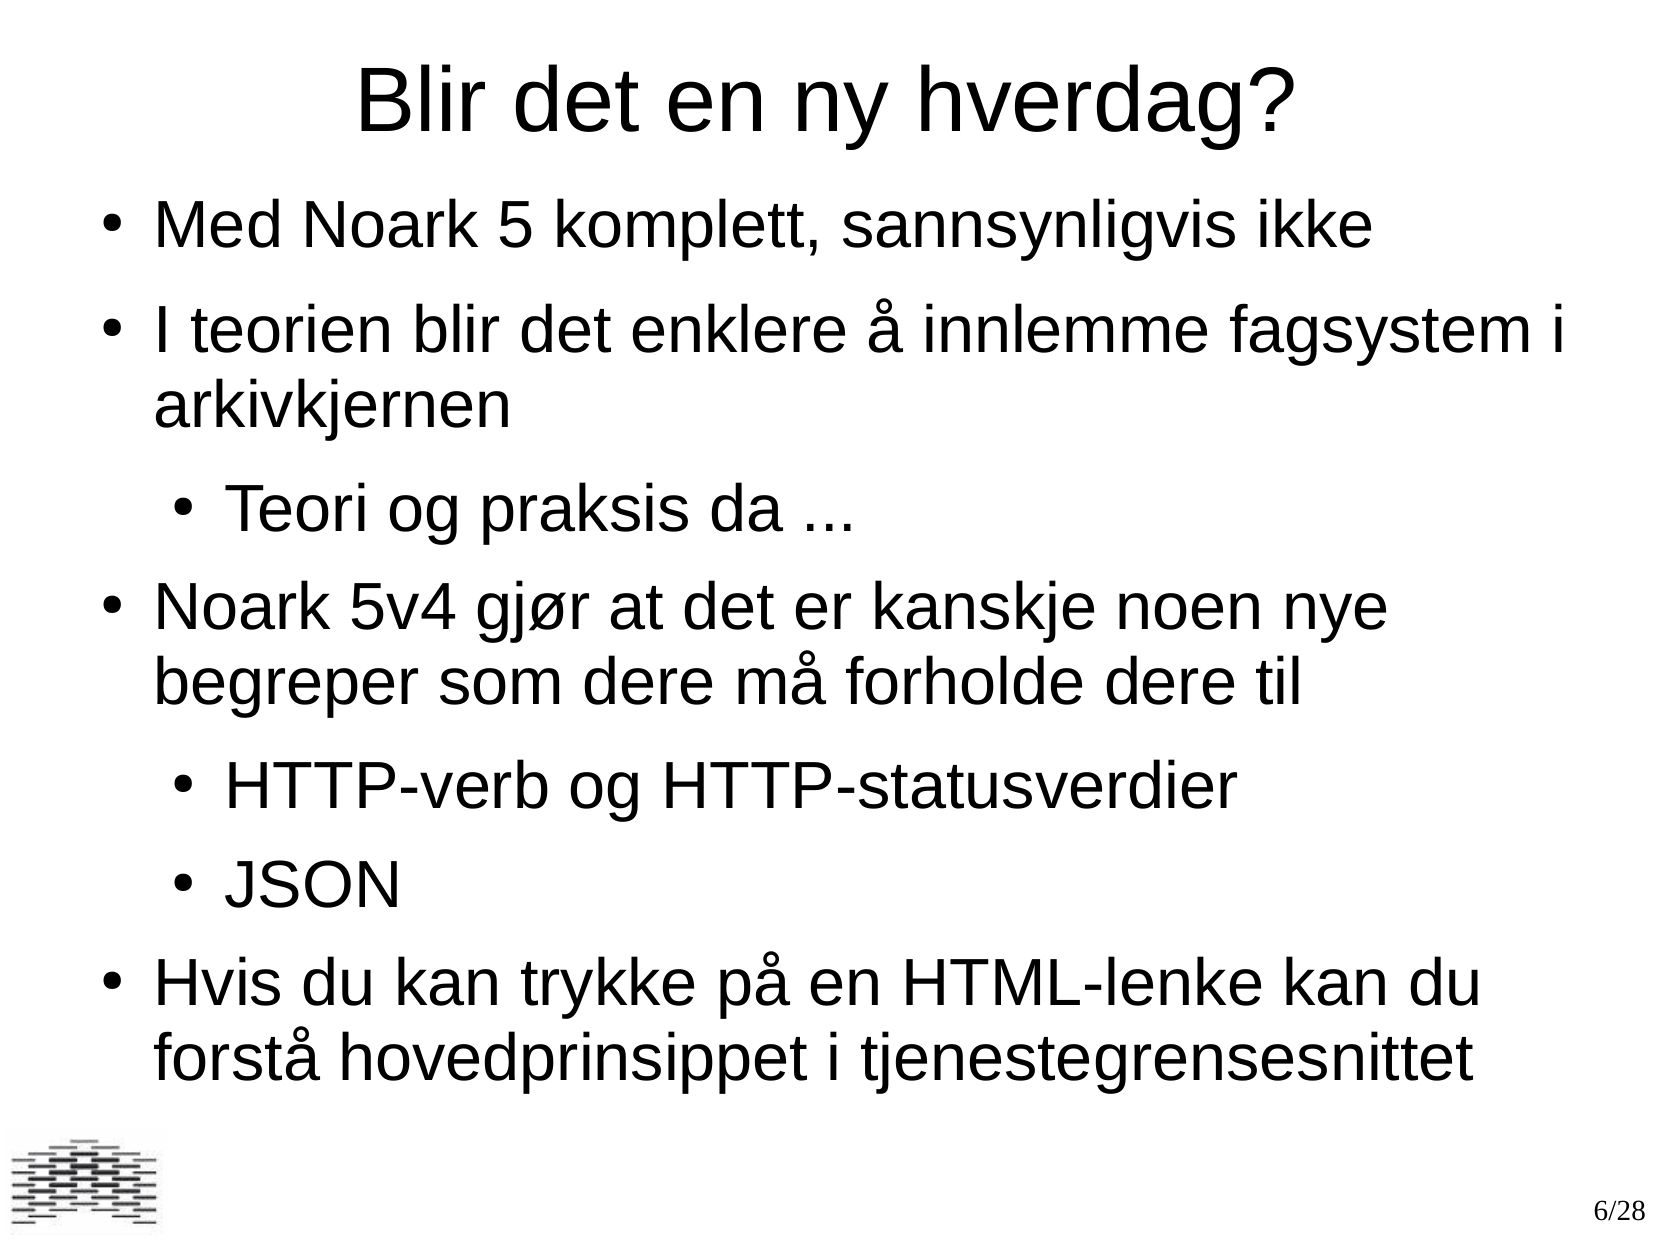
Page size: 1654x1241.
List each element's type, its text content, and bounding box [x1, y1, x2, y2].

picture [5, 1129, 169, 1235]
list Med Noark 5 komplett, sannsynligvis ikke I teorien blir det enklere å innlemme fagsystem i arkivkjernen Teori og praksis da ... Noark 5v4 gjør at det er kanskje noen nye begreper som dere må forholde dere til HTTP-verb og HTTP-statusverdier JSON Hvis du kan trykke på en HTML-lenke kan du forstå hovedprinsippet i tjenestegrensesnittet [82, 187, 1571, 1138]
title Blir det en ny hverdag? [82, 48, 1571, 152]
